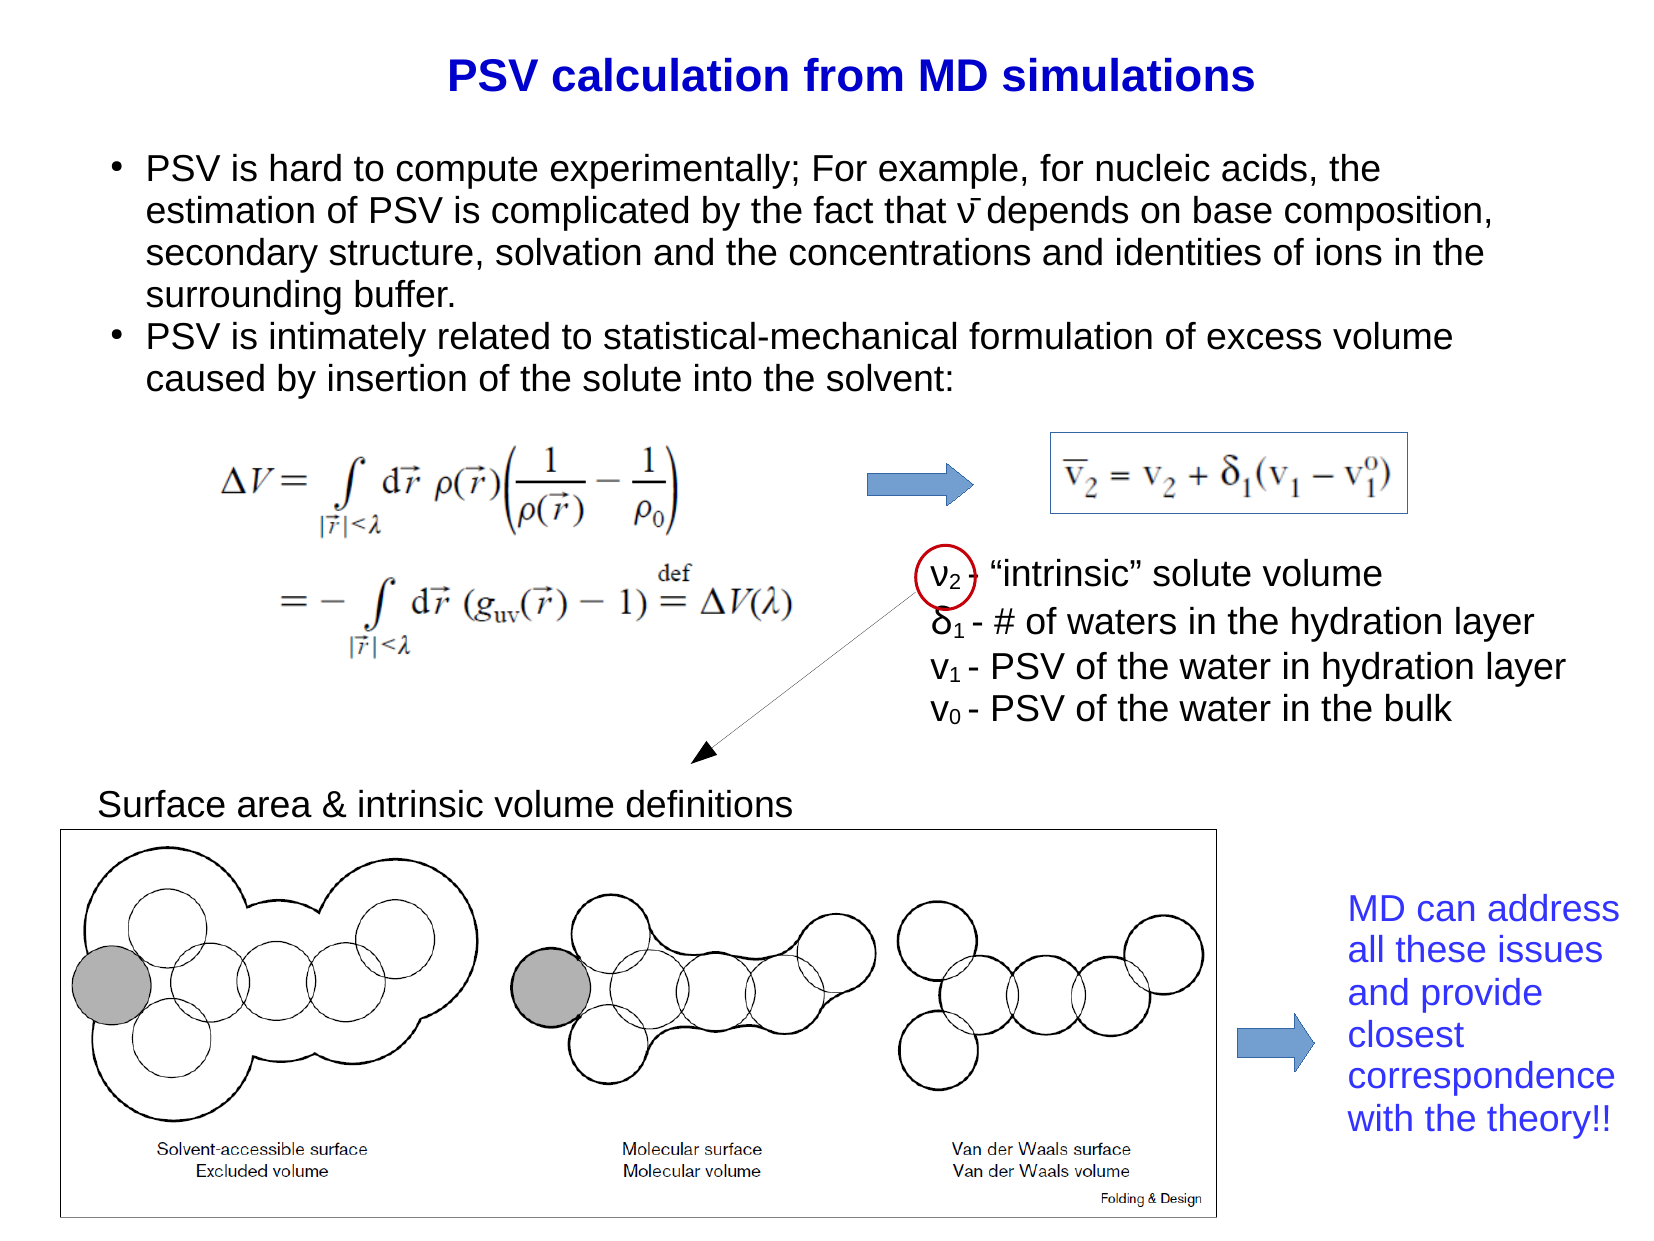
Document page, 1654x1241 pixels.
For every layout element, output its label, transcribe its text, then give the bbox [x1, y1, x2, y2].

text_box ν2 - “intrinsic” solute volume δ1 - # of waters in the hydration layer v1 - PSV of the water in hydration layer v0 - PSV of the water in the bulk [915, 545, 1608, 779]
text_box Surface area & intrinsic volume definitions [82, 776, 821, 834]
text_box [1237, 1013, 1315, 1072]
picture [203, 423, 810, 683]
text_box MD can address all these issues and provide closest correspondence with the theory!! [1332, 879, 1637, 1231]
picture [799, 674, 810, 683]
text_box ν2 - “intrinsic” solute volume δ1 - # of waters in the hydration layer v1 - PSV of the water in hydration layer v0 - PSV of the water in the bulk [918, 547, 973, 607]
picture [56, 825, 1221, 1223]
text_box PSV calculation from MD simulations [76, 42, 1627, 161]
text_box [867, 463, 974, 506]
text_box PSV is hard to compute experimentally; For example, for nucleic acids, the estimation of PSV is complicated by the fact that ν̄ depends on base composition, secondary structure, solvation and the concentrations and identities of ions in the surrounding buffer. PSV is intimately related to statistical-mechanical formulation of excess volume caused by insertion of the solute into the solvent: [95, 139, 1560, 424]
picture [1053, 443, 1401, 508]
